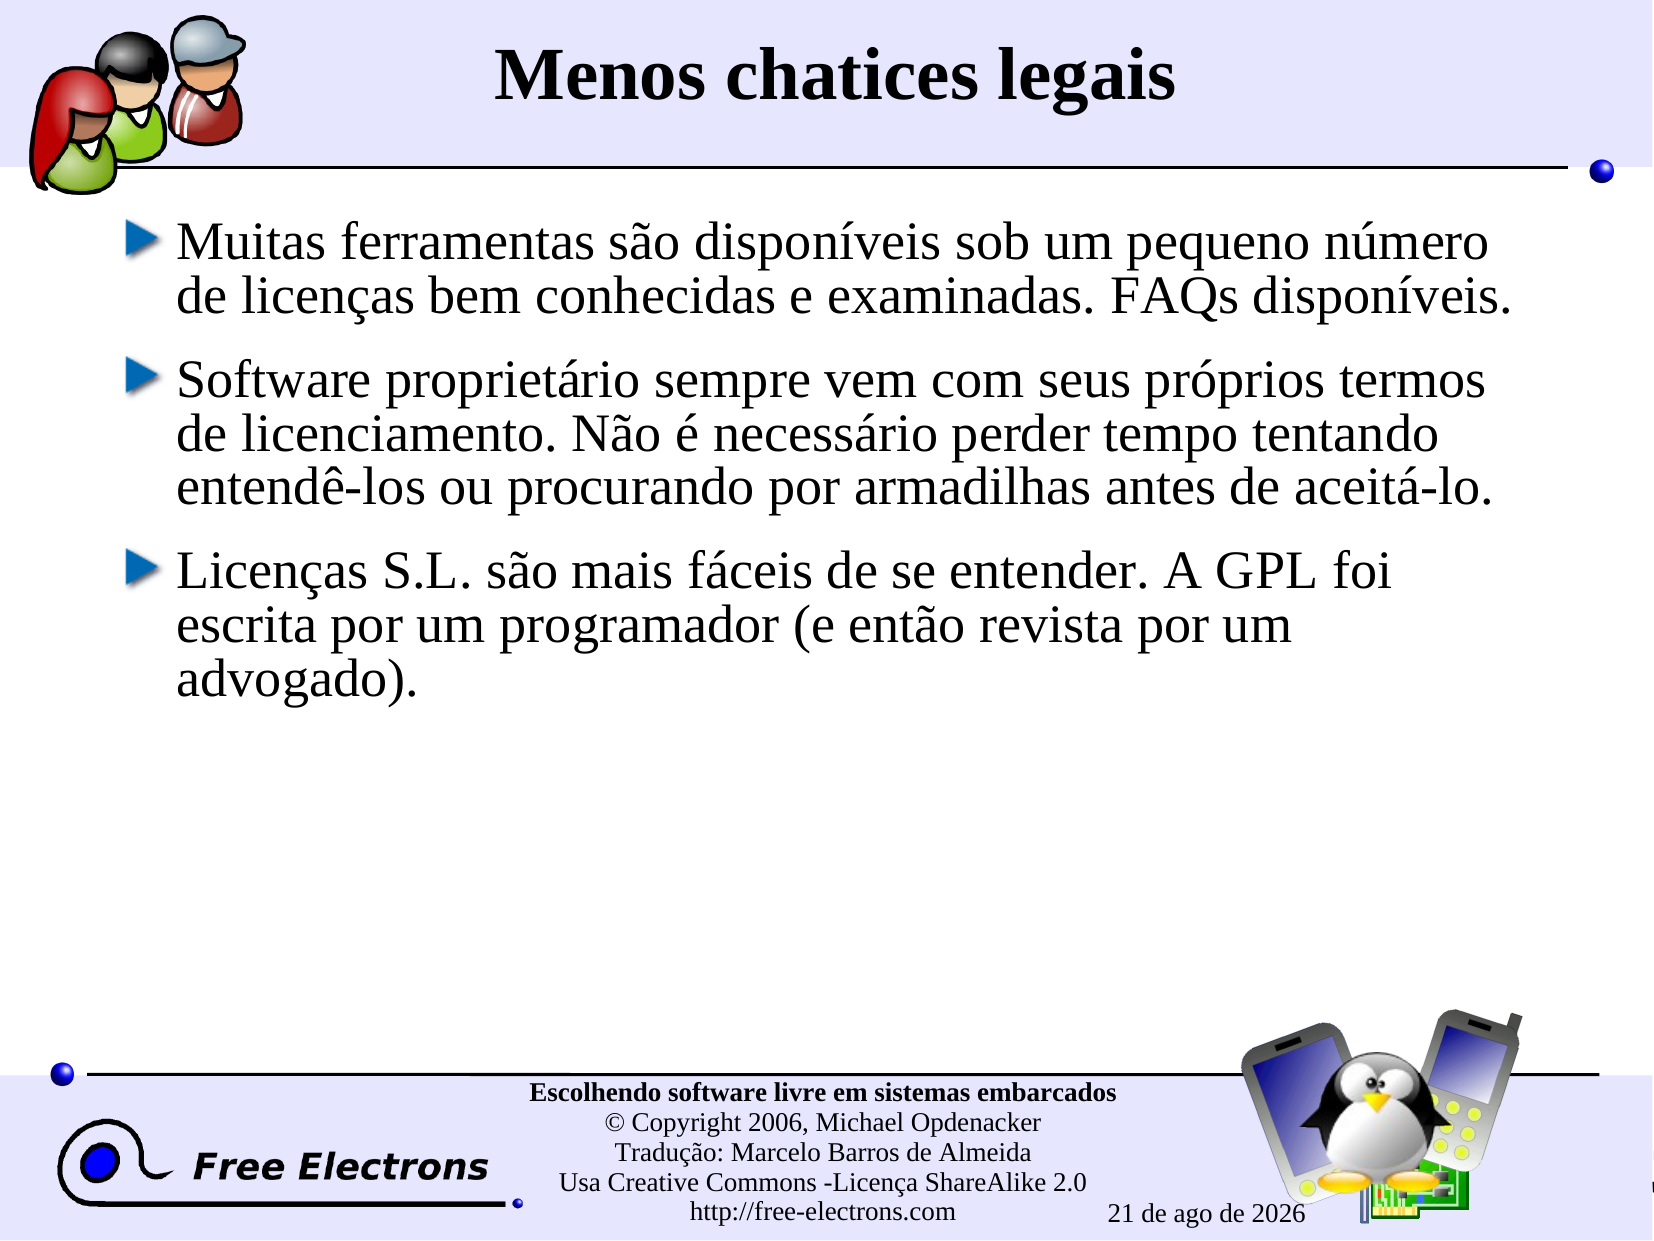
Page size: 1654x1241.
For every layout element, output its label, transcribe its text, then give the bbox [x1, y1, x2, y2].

picture [1231, 1008, 1537, 1241]
title Menos chatices legais [246, 25, 1603, 124]
picture [50, 1108, 527, 1216]
list Muitas ferramentas são disponíveis sob um pequeno número de licenças bem conhecidas e examinadas. FAQs disponíveis. Software proprietário sempre vem com seus próprios termos de licenciamento. Não é necessário perder tempo tentando entendê-los ou procurando por armadilhas antes de aceitá-lo. Licenças S.L. são mais fáceis de se entender. A GPL foi escrita por um programador (e então revista por um advogado). [105, 216, 1518, 1067]
picture [29, 15, 246, 195]
